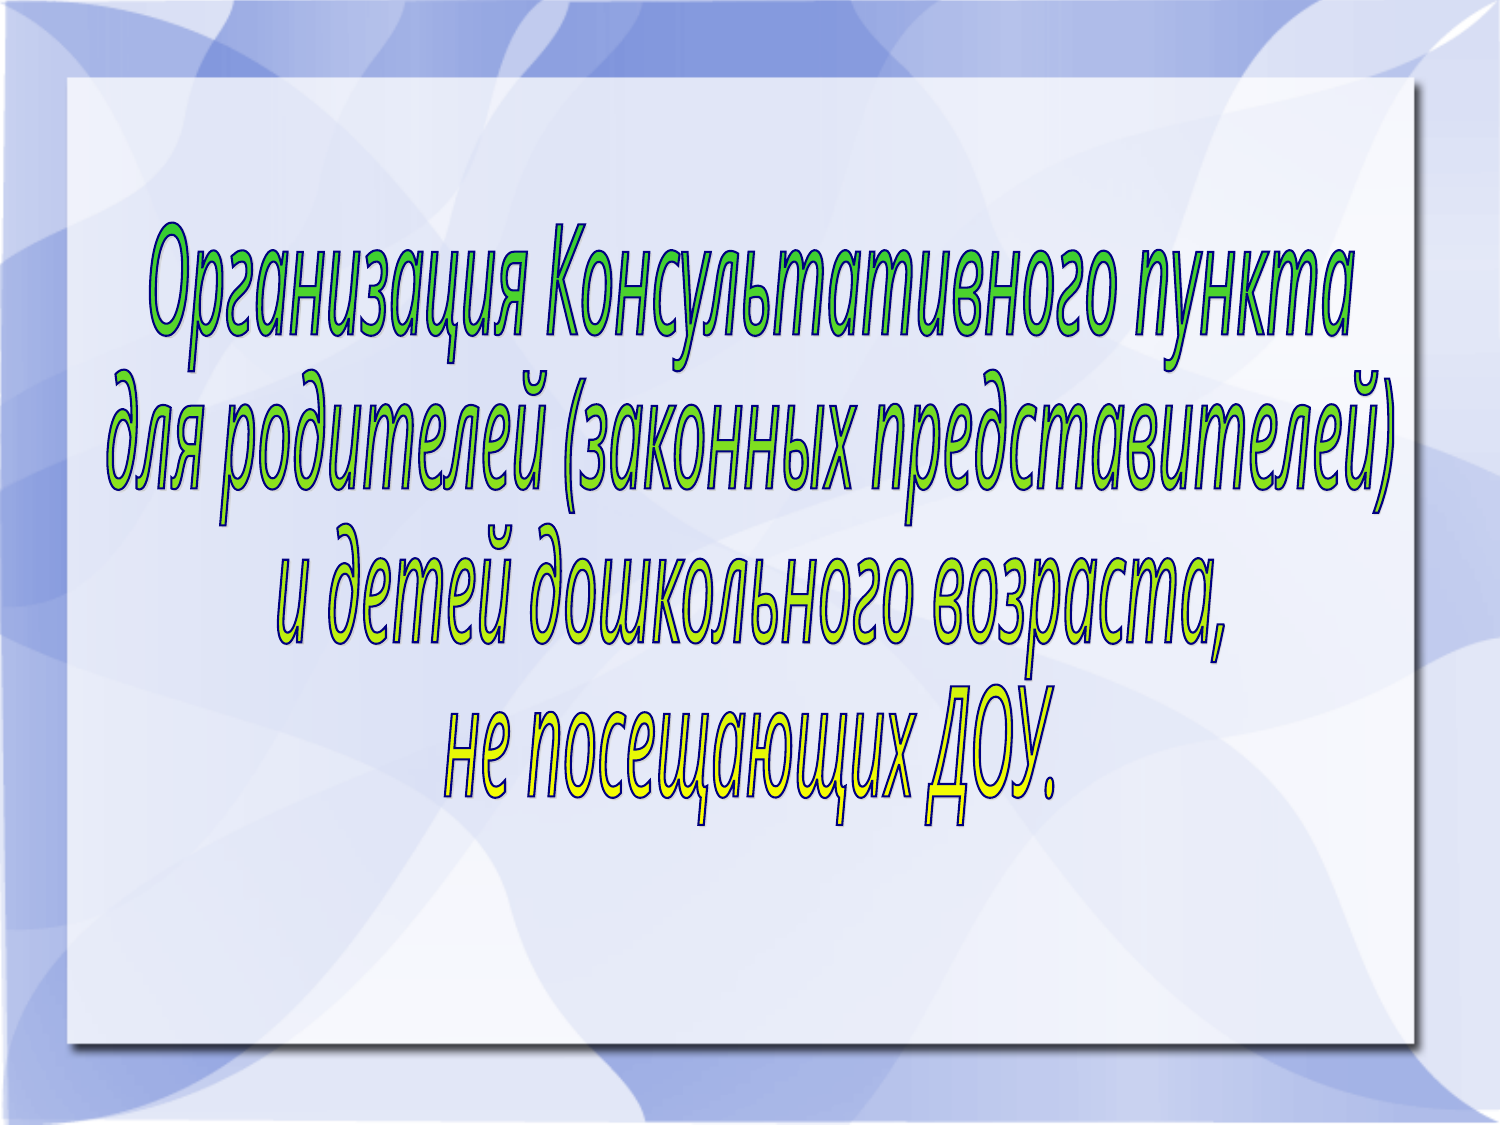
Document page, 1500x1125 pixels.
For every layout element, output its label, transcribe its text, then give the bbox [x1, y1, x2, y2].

text_box Организация Консультативного пункта для родителей (законных представителей) и детей дошкольного возраста, не посещающих ДОУ. [774, 250, 823, 335]
picture [0, 0, 1500, 1125]
text_box Организация Консультативного пункта для родителей (законных представителей) и детей дошкольного возраста, не посещающих ДОУ. [872, 403, 904, 489]
text_box Организация Консультативного пункта для родителей (законных представителей) и детей дошкольного возраста, не посещающих ДОУ. [1037, 404, 1087, 489]
text_box Организация Консультативного пункта для родителей (законных представителей) и детей дошкольного возраста, не посещающих ДОУ. [601, 559, 650, 644]
text_box Организация Консультативного пункта для родителей (законных представителей) и детей дошкольного возраста, не посещающих ДОУ. [444, 404, 479, 490]
text_box Организация Консультативного пункта для родителей (законных представителей) и детей дошкольного возраста, не посещающих ДОУ. [823, 405, 857, 489]
text_box Организация Консультативного пункта для родителей (законных представителей) и детей дошкольного возраста, не посещающих ДОУ. [547, 224, 586, 335]
text_box Организация Консультативного пункта для родителей (законных представителей) и детей дошкольного возраста, не посещающих ДОУ. [747, 712, 792, 798]
text_box Организация Консультативного пункта для родителей (законных представителей) и детей дошкольного возраста, не посещающих ДОУ. [820, 558, 850, 644]
text_box Организация Консультативного пункта для родителей (законных представителей) и детей дошкольного возраста, не посещающих ДОУ. [615, 251, 650, 335]
text_box Организация Консультативного пункта для родителей (законных представителей) и детей дошкольного возраста, не посещающих ДОУ. [494, 251, 527, 336]
text_box Организация Консультативного пункта для родителей (законных представителей) и детей дошкольного возраста, не посещающих ДОУ. [1345, 405, 1377, 490]
text_box Организация Консультативного пункта для родителей (законных представителей) и детей дошкольного возраста, не посещающих ДОУ. [644, 405, 676, 489]
text_box Организация Консультативного пункта для родителей (законных представителей) и детей дошкольного возраста, не посещающих ДОУ. [136, 404, 171, 490]
text_box Организация Консультативного пункта для родителей (законных представителей) и детей дошкольного возраста, не посещающих ДОУ. [565, 378, 586, 513]
text_box Организация Консультативного пункта для родителей (законных представителей) и детей дошкольного возраста, не посещающих ДОУ. [260, 404, 289, 490]
text_box Организация Консультативного пункта для родителей (законных представителей) и детей дошкольного возраста, не посещающих ДОУ. [829, 250, 861, 336]
text_box Организация Консультативного пункта для родителей (законных представителей) и детей дошкольного возраста, не посещающих ДОУ. [1267, 250, 1317, 335]
text_box Организация Консультативного пункта для родителей (законных представителей) и детей дошкольного возраста, не посещающих ДОУ. [277, 559, 309, 644]
text_box Организация Консультативного пункта для родителей (законных представителей) и детей дошкольного возраста, не посещающих ДОУ. [531, 523, 561, 644]
text_box Организация Консультативного пункта для родителей (законных представителей) и детей дошкольного возраста, не посещающих ДОУ. [528, 711, 560, 797]
text_box Организация Консультативного пункта для родителей (законных представителей) и детей дошкольного возраста, не посещающих ДОУ. [659, 713, 708, 825]
text_box Организация Консультативного пункта для родителей (законных представителей) и детей дошкольного возраста, не посещающих ДОУ. [708, 405, 742, 489]
text_box Организация Консультативного пункта для родителей (законных представителей) и детей дошкольного возраста, не посещающих ДОУ. [1161, 405, 1192, 490]
text_box Организация Консультативного пункта для родителей (законных представителей) и детей дошкольного возраста, не посещающих ДОУ. [973, 684, 1012, 798]
text_box Организация Консультативного пункта для родителей (законных представителей) и детей дошкольного возраста, не посещающих ДОУ. [1092, 404, 1124, 490]
text_box Организация Консультативного пункта для родителей (законных представителей) и детей дошкольного возраста, не посещающих ДОУ. [290, 251, 324, 335]
text_box Организация Консультативного пункта для родителей (законных представителей) и детей дошкольного возраста, не посещающих ДОУ. [393, 558, 443, 643]
text_box Организация Консультативного пункта для родителей (законных представителей) и детей дошкольного возраста, не посещающих ДОУ. [1373, 378, 1394, 513]
text_box Организация Консультативного пункта для родителей (законных представителей) и детей дошкольного возраста, не посещающих ДОУ. [149, 222, 188, 336]
text_box Организация Консультативного пункта для родителей (законных представителей) и детей дошкольного возраста, не посещающих ДОУ. [391, 250, 423, 336]
text_box Организация Консультативного пункта для родителей (законных представителей) и детей дошкольного возраста, не посещающих ДОУ. [925, 686, 969, 826]
text_box Организация Консультативного пункта для родителей (законных представителей) и детей дошкольного возраста, не посещающих ДОУ. [882, 713, 917, 797]
text_box Организация Консультативного пункта для родителей (законных представителей) и детей дошкольного возраста, не посещающих ДОУ. [653, 559, 685, 643]
text_box Организация Консультативного пункта для родителей (законных представителей) и детей дошкольного возраста, не посещающих ДОУ. [1195, 404, 1245, 489]
text_box Организация Консультативного пункта для родителей (законных представителей) и детей дошкольного возраста, не посещающих ДОУ. [220, 404, 255, 526]
text_box Организация Консультативного пункта для родителей (законных представителей) и детей дошкольного возраста, не посещающих ДОУ. [565, 558, 595, 644]
text_box Организация Консультативного пункта для родителей (законных представителей) и детей дошкольного возраста, не посещающих ДОУ. [797, 713, 847, 825]
text_box Организация Консультативного пункта для родителей (законных представителей) и детей дошкольного возраста, не посещающих ДОУ. [953, 250, 983, 336]
text_box Организация Консультативного пункта для родителей (законных представителей) и детей дошкольного возраста, не посещающих ДОУ. [1065, 558, 1097, 644]
text_box Организация Консультативного пункта для родителей (законных представителей) и детей дошкольного возраста, не посещающих ДОУ. [683, 558, 713, 644]
text_box Организация Консультативного пункта для родителей (законных представителей) и детей дошкольного возраста, не посещающих ДОУ. [611, 404, 642, 490]
text_box Организация Консультативного пункта для родителей (законных представителей) и детей дошкольного возраста, не посещающих ДОУ. [1127, 558, 1176, 643]
text_box Организация Консультативного пункта для родителей (законных представителей) и детей дошкольного возраста, не посещающих ДОУ. [329, 251, 360, 336]
text_box Организация Консультативного пункта для родителей (законных представителей) и детей дошкольного возраста, не посещающих ДОУ. [745, 405, 779, 489]
text_box Организация Консультативного пункта для родителей (законных представителей) и детей дошкольного возраста, не посещающих ДОУ. [329, 523, 359, 644]
text_box Организация Консультативного пункта для родителей (законных представителей) и детей дошкольного возраста, не посещающих ДОУ. [1237, 251, 1270, 335]
text_box Организация Консультативного пункта для родителей (законных представителей) и детей дошкольного возраста, не посещающих ДОУ. [1275, 404, 1310, 490]
text_box Организация Консультативного пункта для родителей (законных представителей) и детей дошкольного возраста, не посещающих ДОУ. [1164, 251, 1203, 372]
text_box Организация Консультативного пункта для родителей (законных представителей) и детей дошкольного возраста, не посещающих ДОУ. [1323, 250, 1354, 336]
text_box Организация Консультативного пункта для родителей (законных представителей) и детей дошкольного возраста, не посещающих ДОУ. [444, 713, 479, 797]
text_box Организация Консультативного пункта для родителей (законных представителей) и детей дошкольного возраста, не посещающих ДОУ. [1024, 250, 1053, 336]
text_box Организация Консультативного пункта для родителей (законных представителей) и детей дошкольного возраста, не посещающих ДОУ. [985, 251, 1020, 335]
text_box Организация Консультативного пункта для родителей (законных представителей) и детей дошкольного возраста, не посещающих ДОУ. [703, 250, 739, 336]
text_box Организация Консультативного пункта для родителей (законных представителей) и детей дошкольного возраста, не посещающих ДОУ. [514, 405, 546, 490]
text_box Организация Консультативного пункта для родителей (законных представителей) и детей дошкольного возраста, не посещающих ДОУ. [294, 369, 325, 490]
text_box Организация Консультативного пункта для родителей (законных представителей) и детей дошкольного возраста, не посещающих ДОУ. [782, 559, 816, 643]
text_box Организация Консультативного пункта для родителей (законных представителей) и детей дошкольного возраста, не посещающих ДОУ. [934, 558, 963, 644]
text_box Организация Консультативного пункта для родителей (законных представителей) и детей дошкольного возраста, не посещающих ДОУ. [479, 559, 511, 644]
text_box Организация Консультативного пункта для родителей (законных представителей) и детей дошкольного возраста, не посещающих ДОУ. [918, 251, 950, 336]
text_box Организация Консультативного пункта для родителей (законных представителей) и детей дошкольного возраста, не посещающих ДОУ. [171, 405, 204, 490]
text_box Организация Консультативного пункта для родителей (законных представителей) и детей дошкольного возраста, не посещающих ДОУ. [673, 251, 711, 372]
text_box Организация Консультативного пункта для родителей (законных представителей) и детей дошкольного возраста, не посещающих ДОУ. [1182, 558, 1214, 644]
text_box Организация Консультативного пункта для родителей (законных представителей) и детей дошкольного возраста, не посещающих ДОУ. [107, 369, 137, 490]
text_box Организация Консультативного пункта для родителей (законных представителей) и детей дошкольного возраста, не посещающих ДОУ. [967, 558, 997, 644]
text_box Организация Консультативного пункта для родителей (законных представителей) и детей дошкольного возраста, не посещающих ДОУ. [330, 405, 361, 490]
text_box Организация Консультативного пункта для родителей (законных представителей) и детей дошкольного возраста, не посещающих ДОУ. [582, 250, 612, 336]
text_box Организация Консультативного пункта для родителей (законных представителей) и детей дошкольного возраста, не посещающих ДОУ. [712, 558, 747, 644]
text_box Организация Консультативного пункта для родителей (законных представителей) и детей дошкольного возраста, не посещающих ДОУ. [976, 369, 1006, 490]
text_box Организация Консультативного пункта для родителей (законных представителей) и детей дошкольного возраста, не посещающих ДОУ. [1136, 249, 1168, 335]
text_box Организация Консультативного пункта для родителей (законных представителей) и детей дошкольного возраста, не посещающих ДОУ. [463, 251, 495, 336]
text_box Организация Консультативного пункта для родителей (законных представителей) и детей дошкольного возраста, не посещающих ДОУ. [713, 712, 745, 798]
text_box Организация Консультативного пункта для родителей (законных представителей) и детей дошкольного возраста, не посещающих ДОУ. [883, 558, 913, 644]
text_box Организация Консультативного пункта для родителей (законных представителей) и детей дошкольного возраста, не посещающих ДОУ. [905, 404, 940, 526]
text_box Организация Консультативного пункта для родителей (законных представителей) и детей дошкольного возраста, не посещающих ДОУ. [1127, 404, 1157, 490]
text_box Организация Консультативного пункта для родителей (законных представителей) и детей дошкольного возраста, не посещающих ДОУ. [852, 713, 884, 798]
text_box Организация Консультативного пункта для родителей (законных представителей) и детей дошкольного возраста, не посещающих ДОУ. [1087, 250, 1116, 336]
text_box Организация Консультативного пункта для родителей (законных представителей) и детей дошкольного возраста, не посещающих ДОУ. [1012, 686, 1054, 798]
text_box Организация Консультативного пункта для родителей (законных представителей) и детей дошкольного возраста, не посещающих ДОУ. [862, 250, 912, 335]
text_box Организация Консультативного пункта для родителей (законных представителей) и детей дошкольного возраста, не посещающих ДОУ. [427, 251, 458, 364]
text_box Организация Консультативного пункта для родителей (законных представителей) и детей дошкольного возраста, не посещающих ДОУ. [1200, 251, 1235, 335]
text_box Организация Консультативного пункта для родителей (законных представителей) и детей дошкольного возраста, не посещающих ДОУ. [565, 712, 595, 798]
text_box Организация Консультативного пункта для родителей (законных представителей) и детей дошкольного возраста, не посещающих ДОУ. [188, 250, 223, 372]
text_box Организация Консультативного пункта для родителей (законных представителей) и детей дошкольного возраста, не посещающих ДОУ. [256, 250, 288, 336]
text_box Организация Консультативного пункта для родителей (законных представителей) и детей дошкольного возраста, не посещающих ДОУ. [1025, 558, 1060, 680]
text_box Организация Консультативного пункта для родителей (законных представителей) и детей дошкольного возраста, не посещающих ДОУ. [364, 404, 413, 489]
text_box Организация Консультативного пункта для родителей (законных представителей) и детей дошкольного возраста, не посещающих ДОУ. [674, 404, 704, 490]
